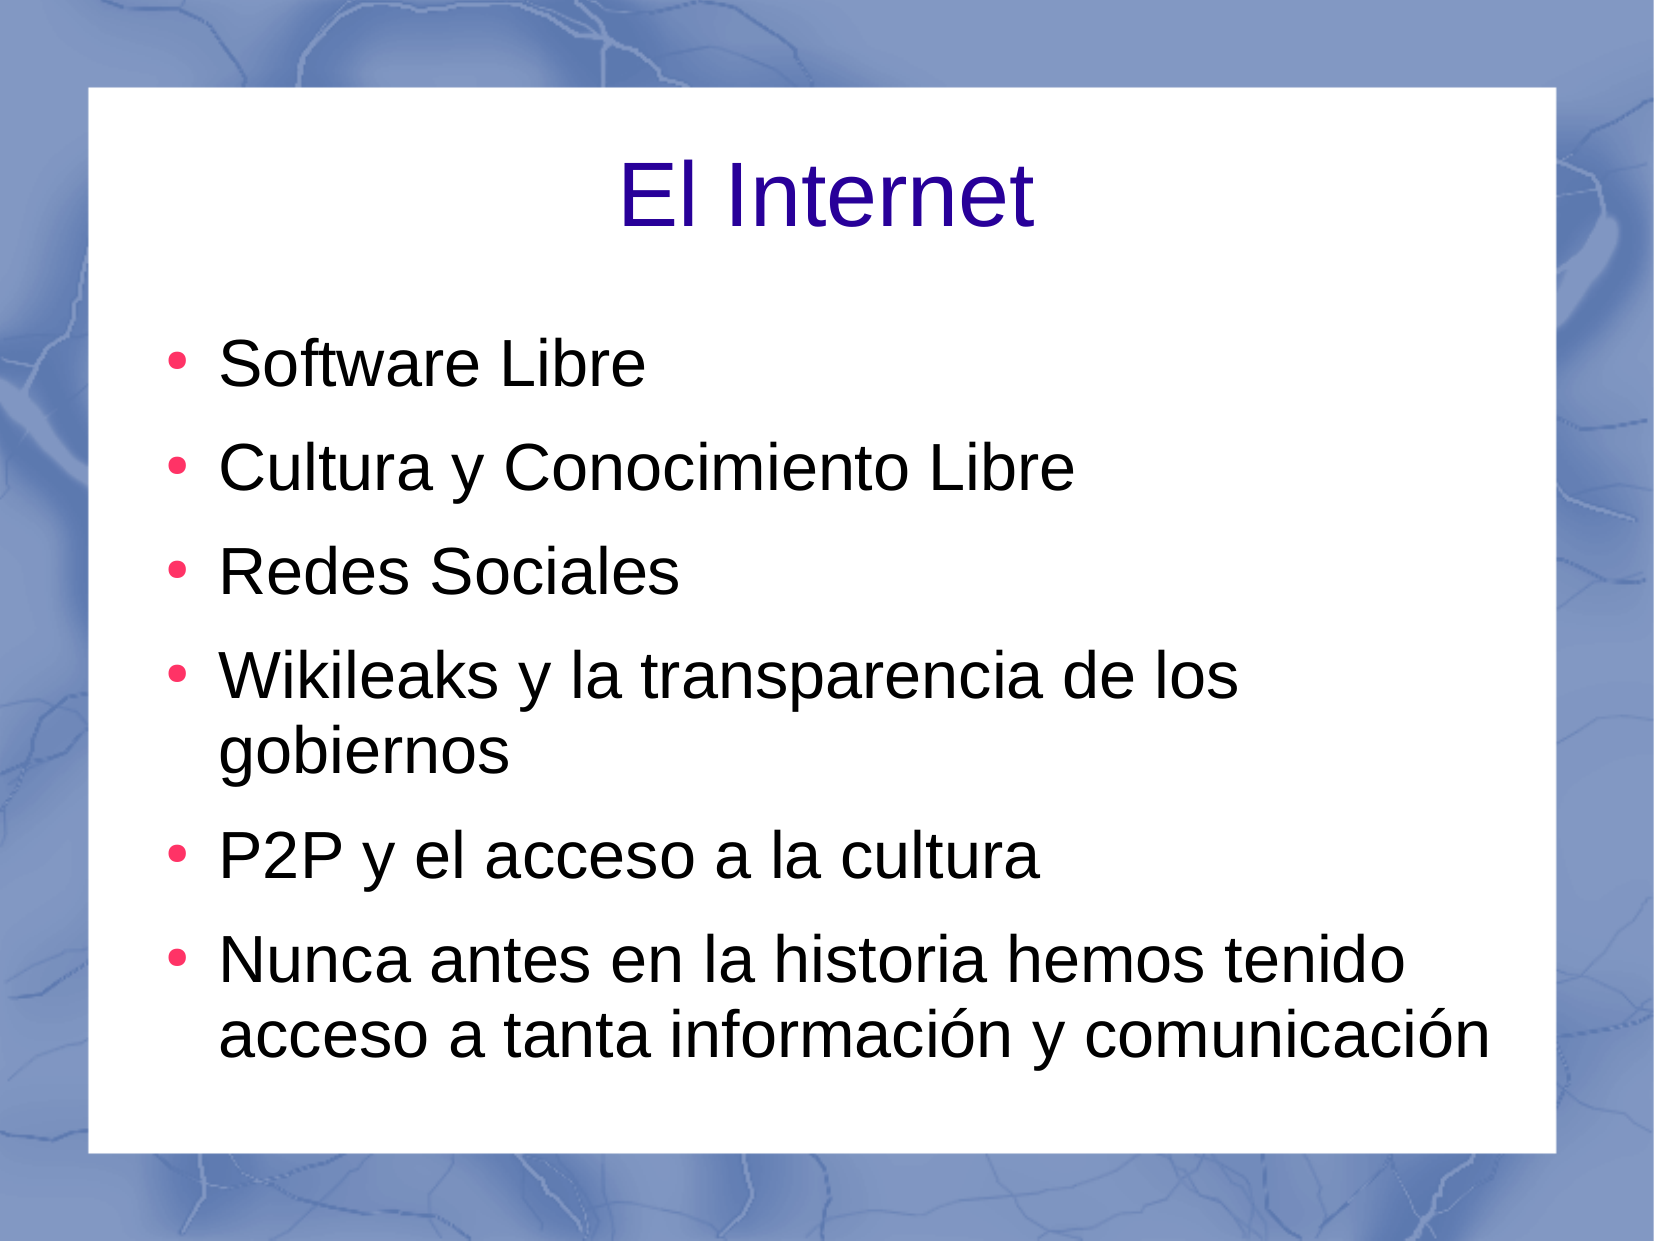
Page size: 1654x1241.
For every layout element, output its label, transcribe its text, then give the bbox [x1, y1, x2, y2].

list Software Libre Cultura y Conocimiento Libre Redes Sociales Wikileaks y la transparencia de los gobiernos P2P y el acceso a la cultura Nunca antes en la historia hemos tenido acceso a tanta información y comunicación [147, 325, 1506, 1072]
picture [0, 0, 1654, 1241]
title El Internet [118, 90, 1536, 298]
